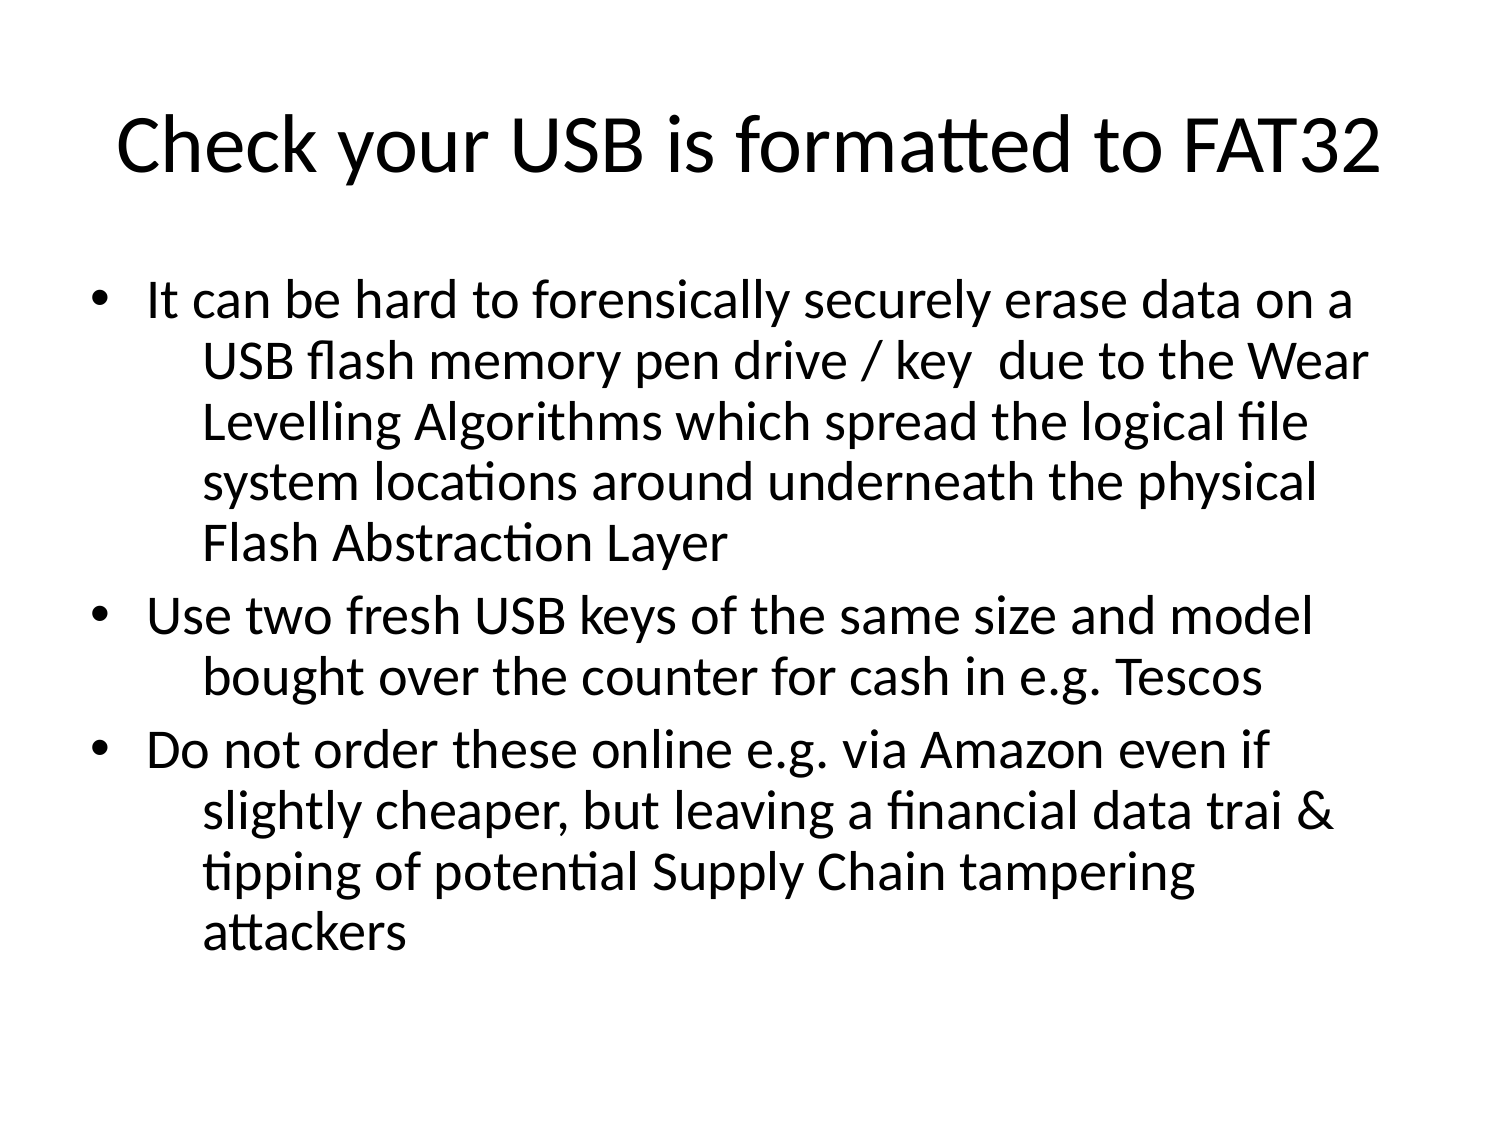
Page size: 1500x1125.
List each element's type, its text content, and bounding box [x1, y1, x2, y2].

title Check your USB is formatted to FAT32 [75, 45, 1426, 233]
list It can be hard to forensically securely erase data on a USB flash memory pen drive / key due to the Wear Levelling Algorithms which spread the logical file system locations around underneath the physical Flash Abstraction Layer Use two fresh USB keys of the same size and model bought over the counter for cash in e.g. Tescos Do not order these online e.g. via Amazon even if slightly cheaper, but leaving a financial data trai & tipping of potential Supply Chain tampering attackers [75, 262, 1426, 1005]
